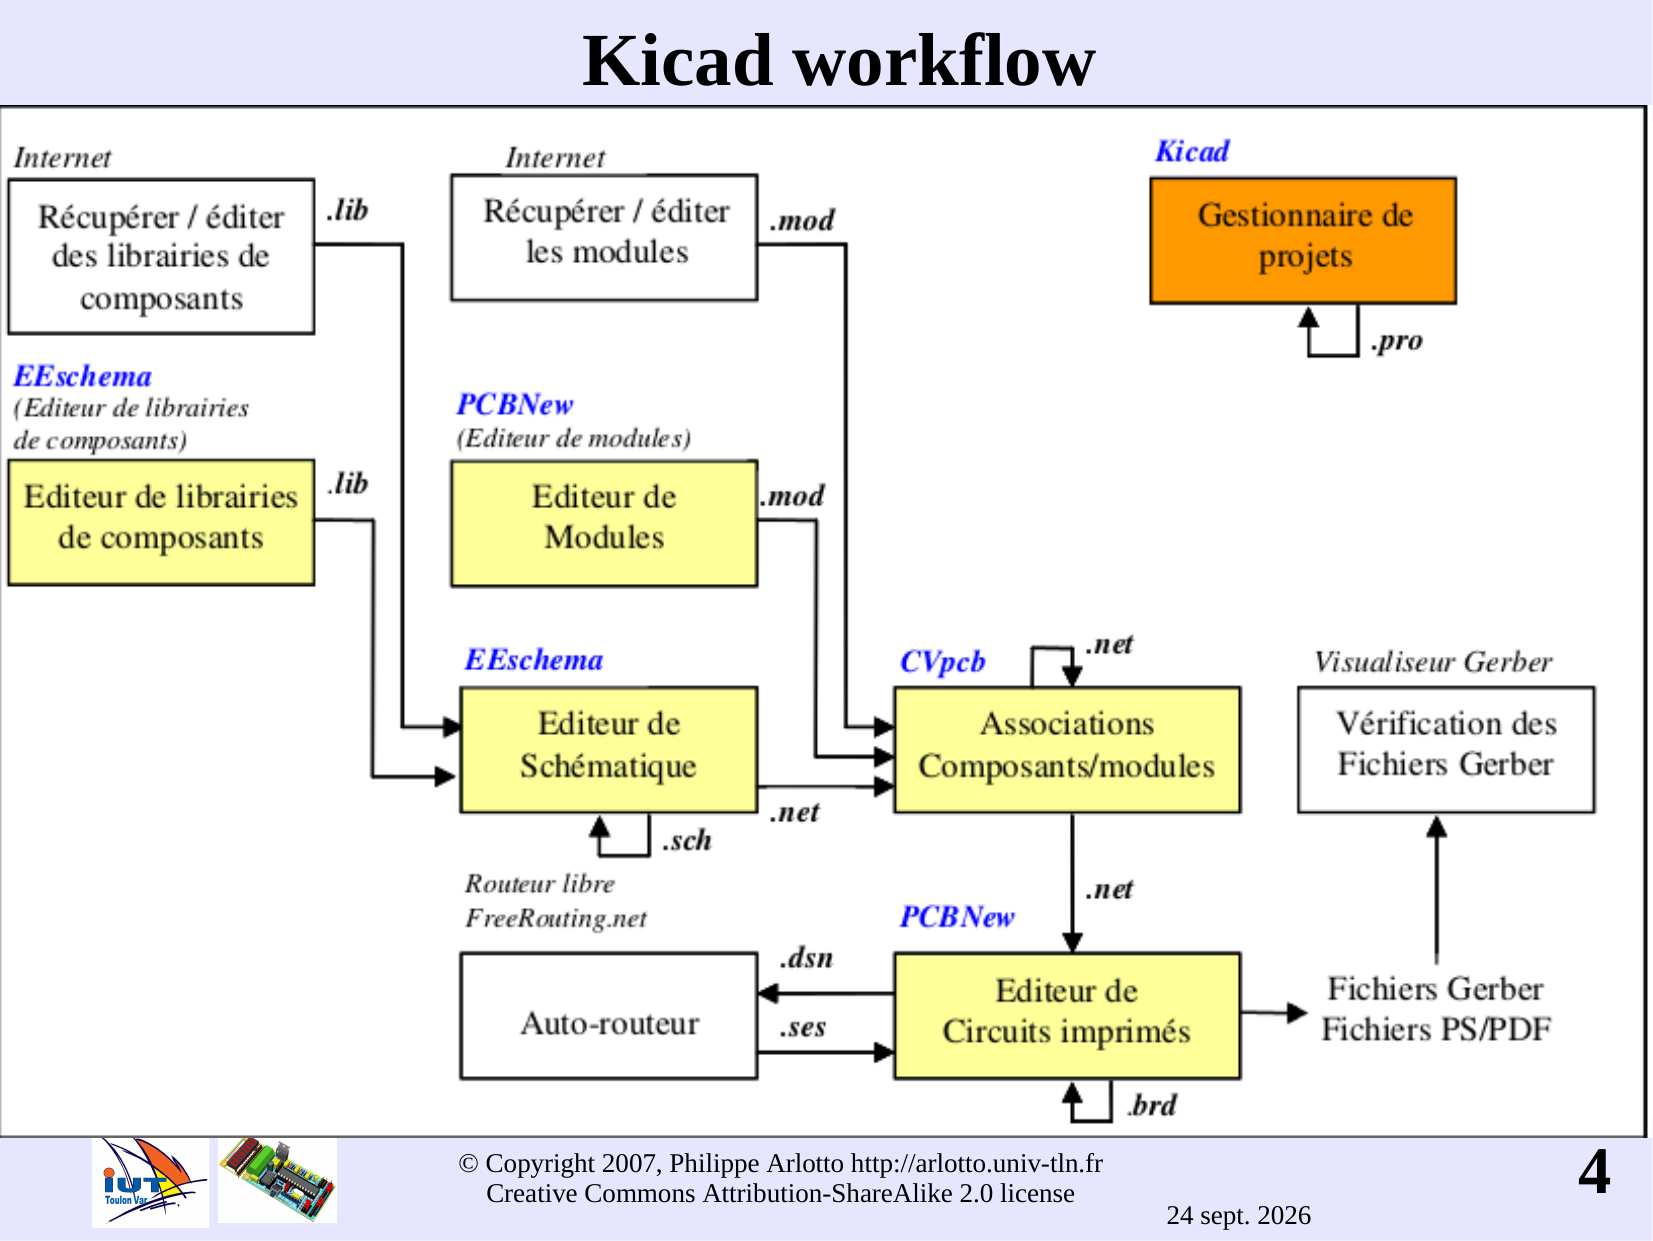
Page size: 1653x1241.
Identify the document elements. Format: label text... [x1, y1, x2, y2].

picture [0, 105, 1652, 1223]
title Kicad workflow [95, 11, 1585, 105]
